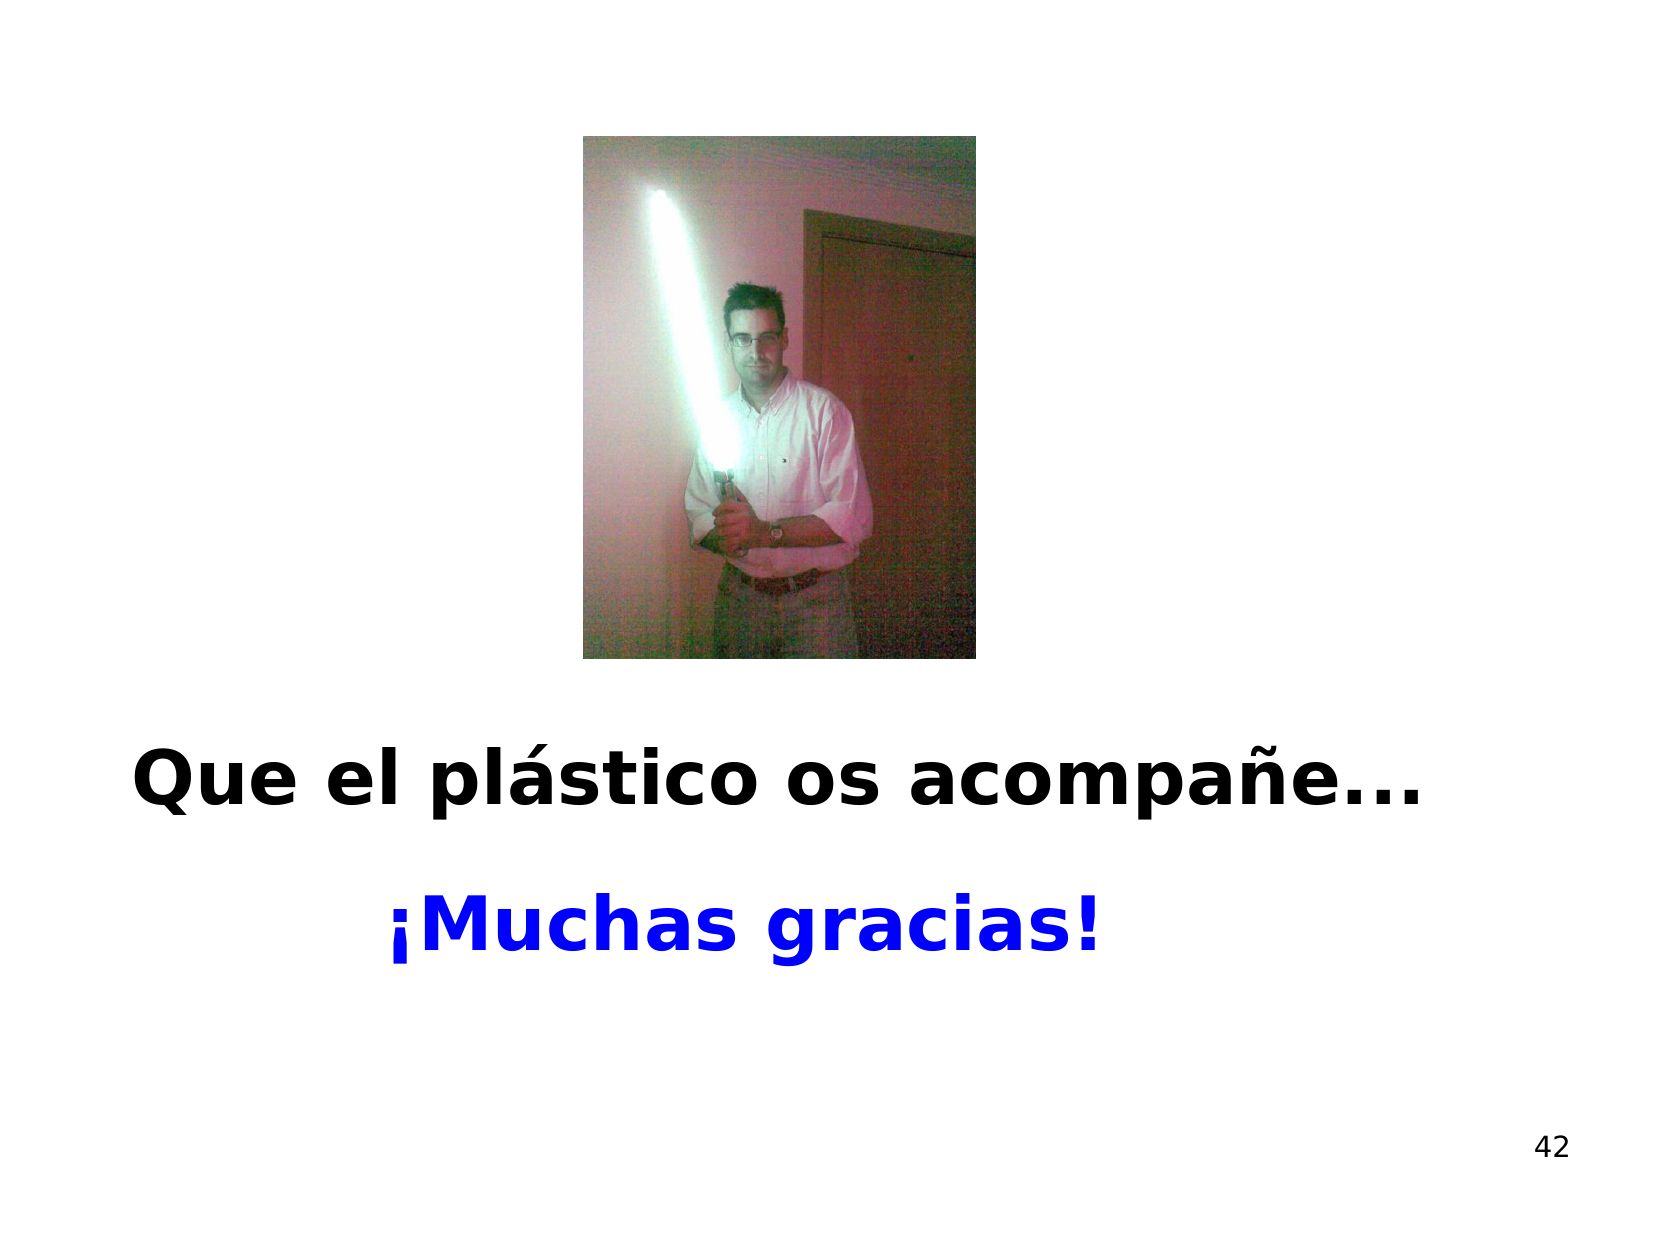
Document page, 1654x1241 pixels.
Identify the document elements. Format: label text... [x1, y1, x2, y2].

picture [583, 136, 976, 659]
text_box ¡Muchas gracias! [369, 873, 1144, 1004]
text_box Que el plástico os acompañe... [90, 727, 1608, 858]
